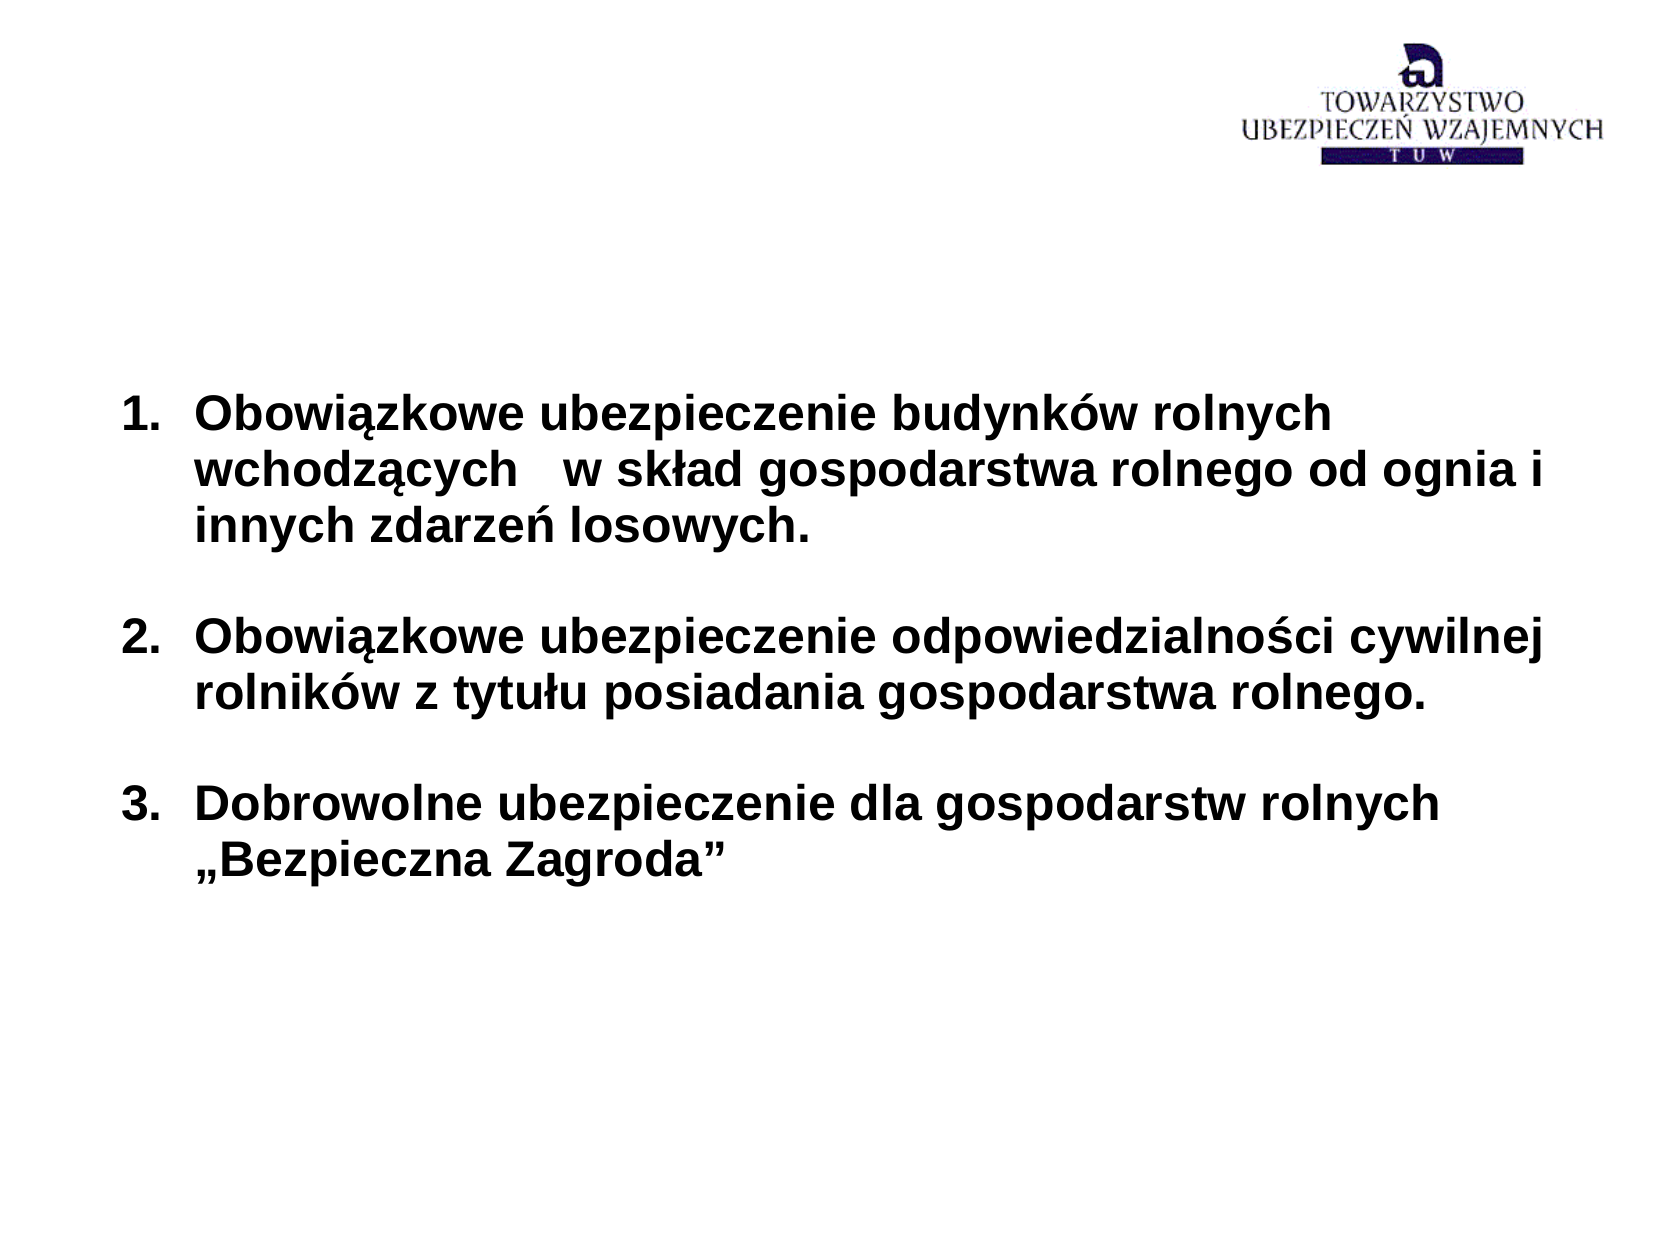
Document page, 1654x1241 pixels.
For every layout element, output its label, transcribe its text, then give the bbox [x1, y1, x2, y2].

picture [1240, 41, 1605, 169]
text_box 1. Obowiązkowe ubezpieczenie budynków rolnych wchodzących w skład gospodarstwa rolnego od ognia i innych zdarzeń losowych. 2. Obowiązkowe ubezpieczenie odpowiedzialności cywilnej rolników z tytułu posiadania gospodarstwa rolnego. 3. Dobrowolne ubezpieczenie dla gospodarstw rolnych „Bezpieczna Zagroda” [106, 377, 1583, 1019]
